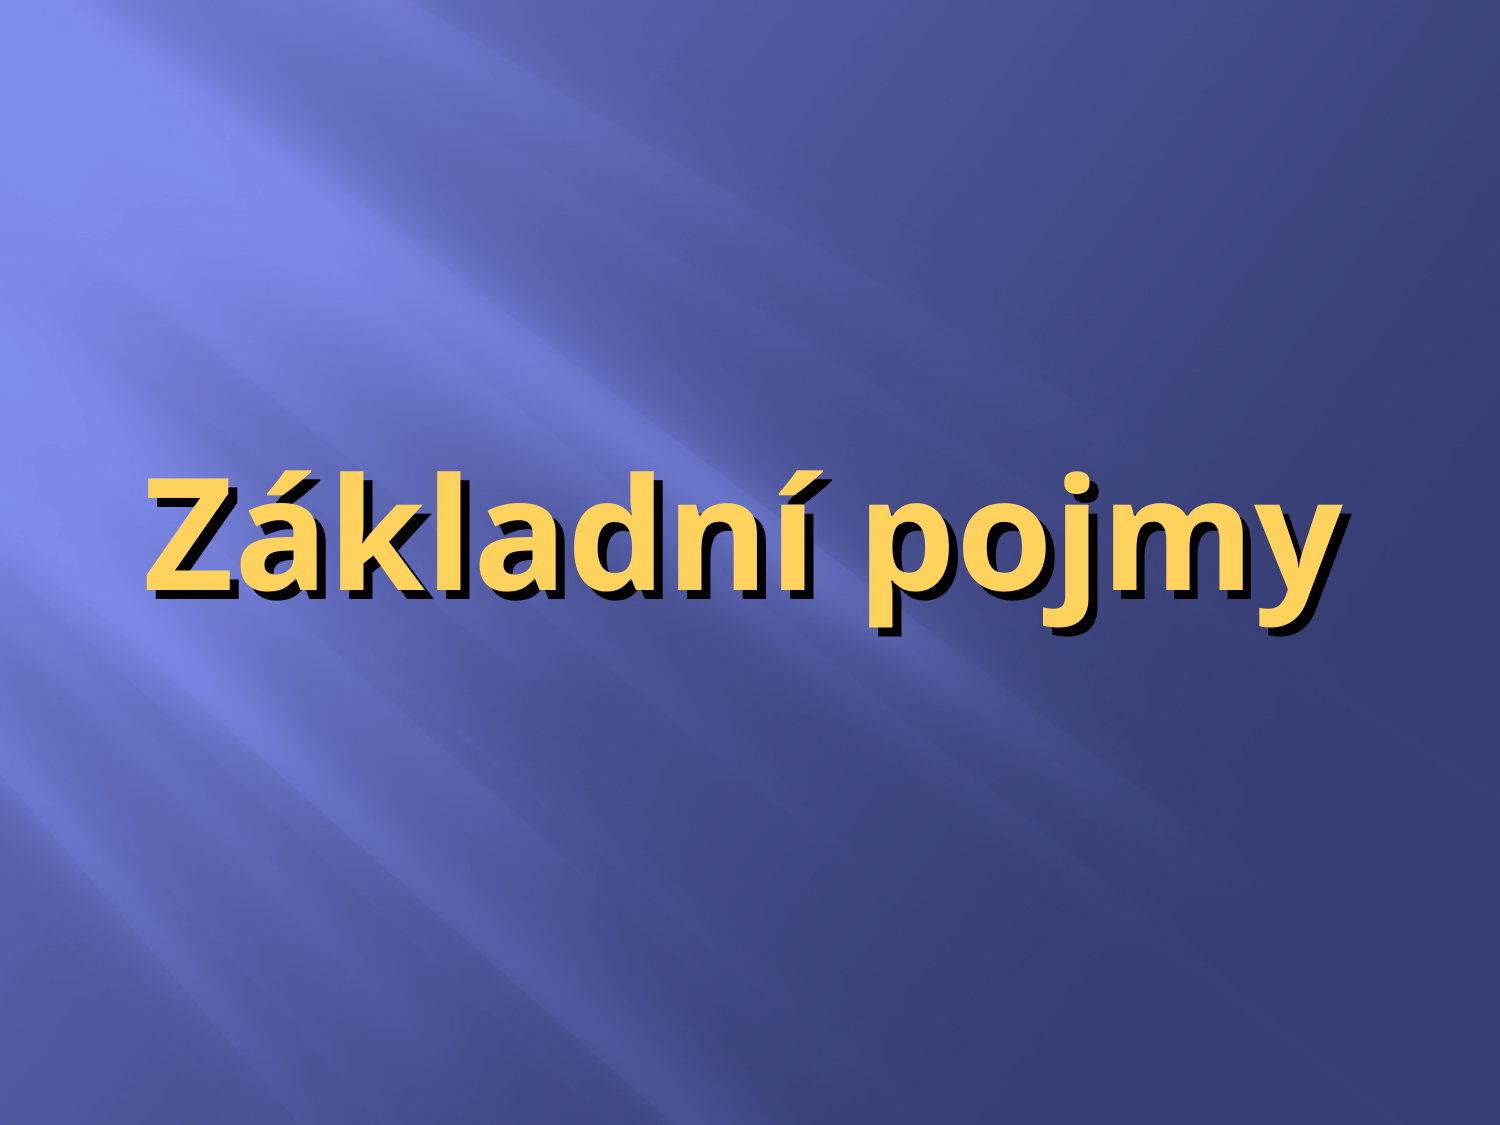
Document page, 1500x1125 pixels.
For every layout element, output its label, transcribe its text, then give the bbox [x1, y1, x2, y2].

title Základní pojmy [17, 385, 1471, 622]
picture [0, 0, 1500, 1125]
